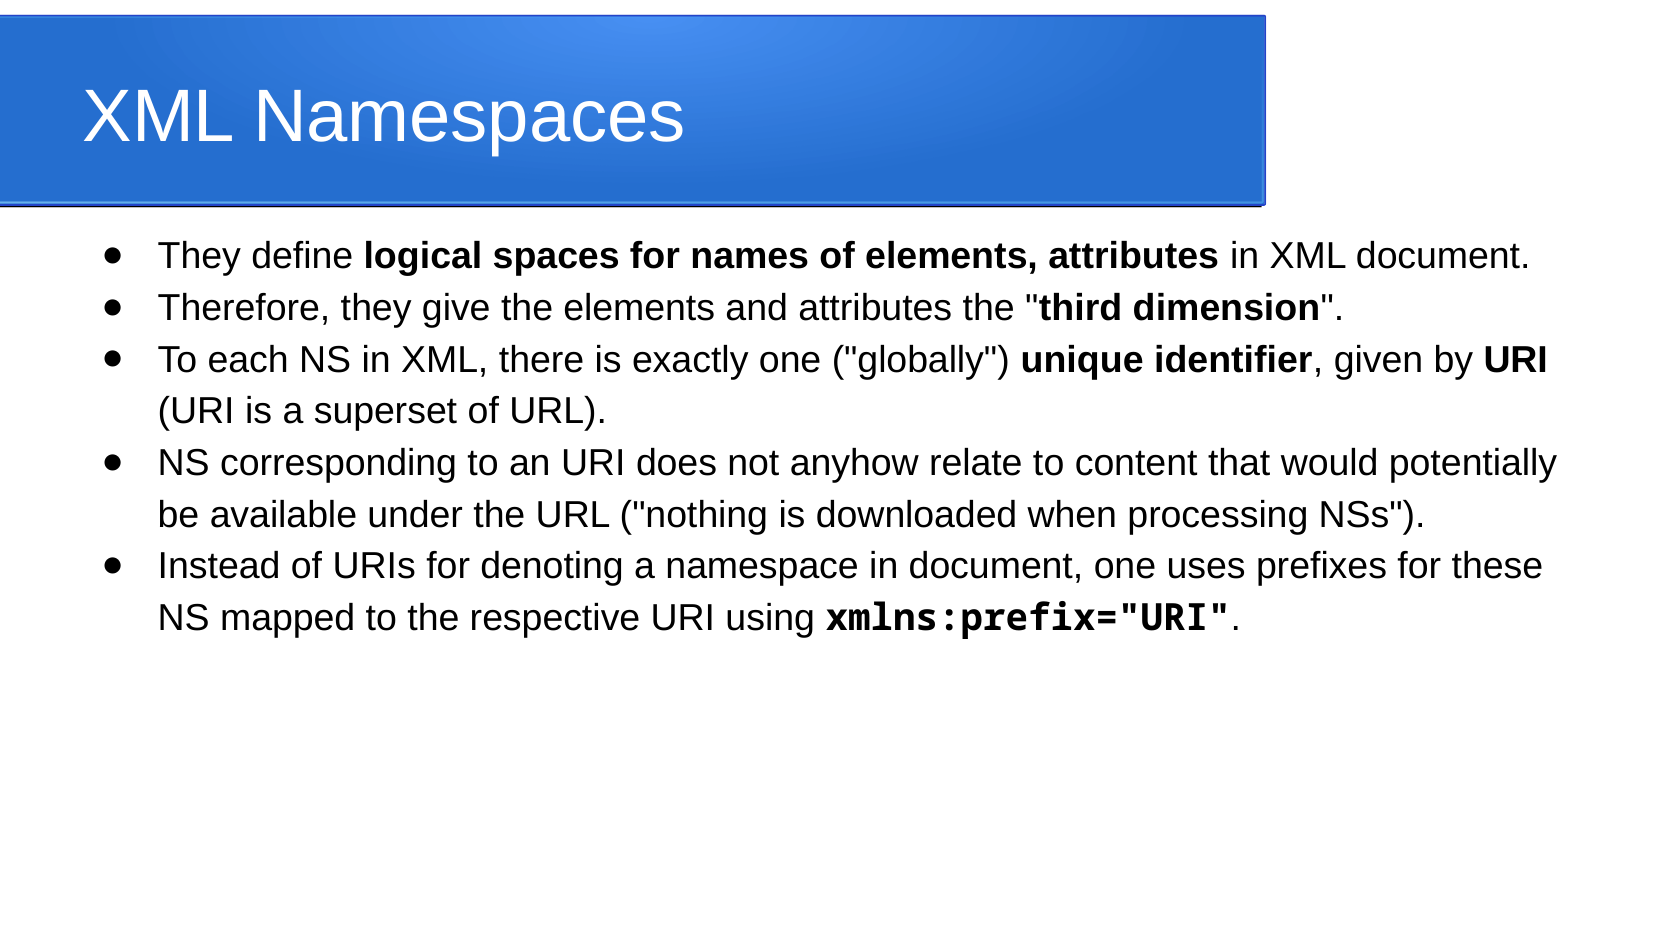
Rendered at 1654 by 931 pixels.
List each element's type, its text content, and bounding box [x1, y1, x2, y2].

picture [0, 13, 1269, 211]
text_box XML Namespaces [82, 35, 1235, 189]
text_box They define logical spaces for names of elements, attributes in XML document. Therefore, they give the elements and attributes the "third dimension". To each NS in XML, there is exactly one ("globally") unique identifier, given by URI (URI is a superset of URL). NS corresponding to an URI does not anyhow relate to content that would potentially be available under the URL ("nothing is downloaded when processing NSs"). Instead of URIs for denoting a namespace in document, one uses prefixes for these NS mapped to the respective URI using xmlns:prefix="URI". [82, 224, 1571, 764]
